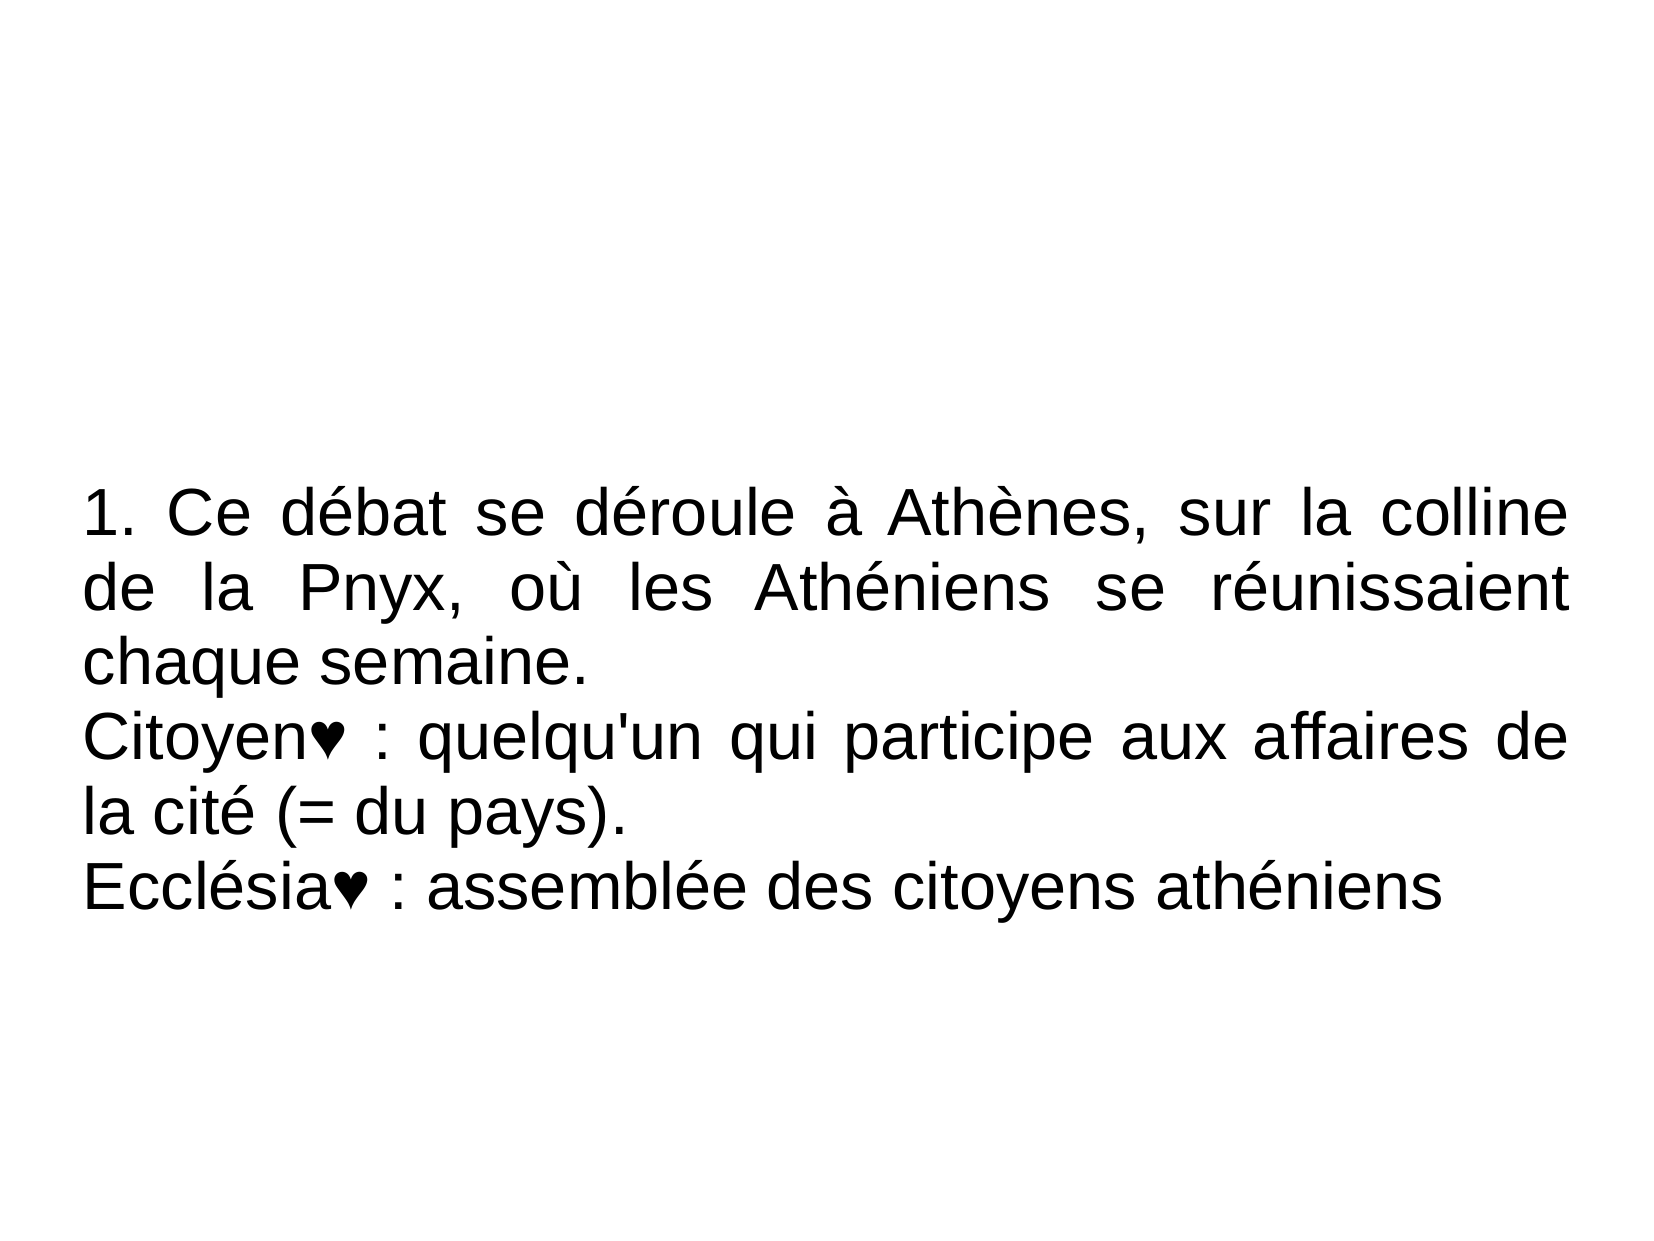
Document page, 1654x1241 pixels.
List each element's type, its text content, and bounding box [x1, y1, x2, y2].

subtitle 1. Ce débat se déroule à Athènes, sur la colline de la Pnyx, où les Athéniens se réunissaient chaque semaine. Citoyen♥ : quelqu'un qui participe aux affaires de la cité (= du pays). Ecclésia♥ : assemblée des citoyens athéniens [82, 297, 1571, 1102]
